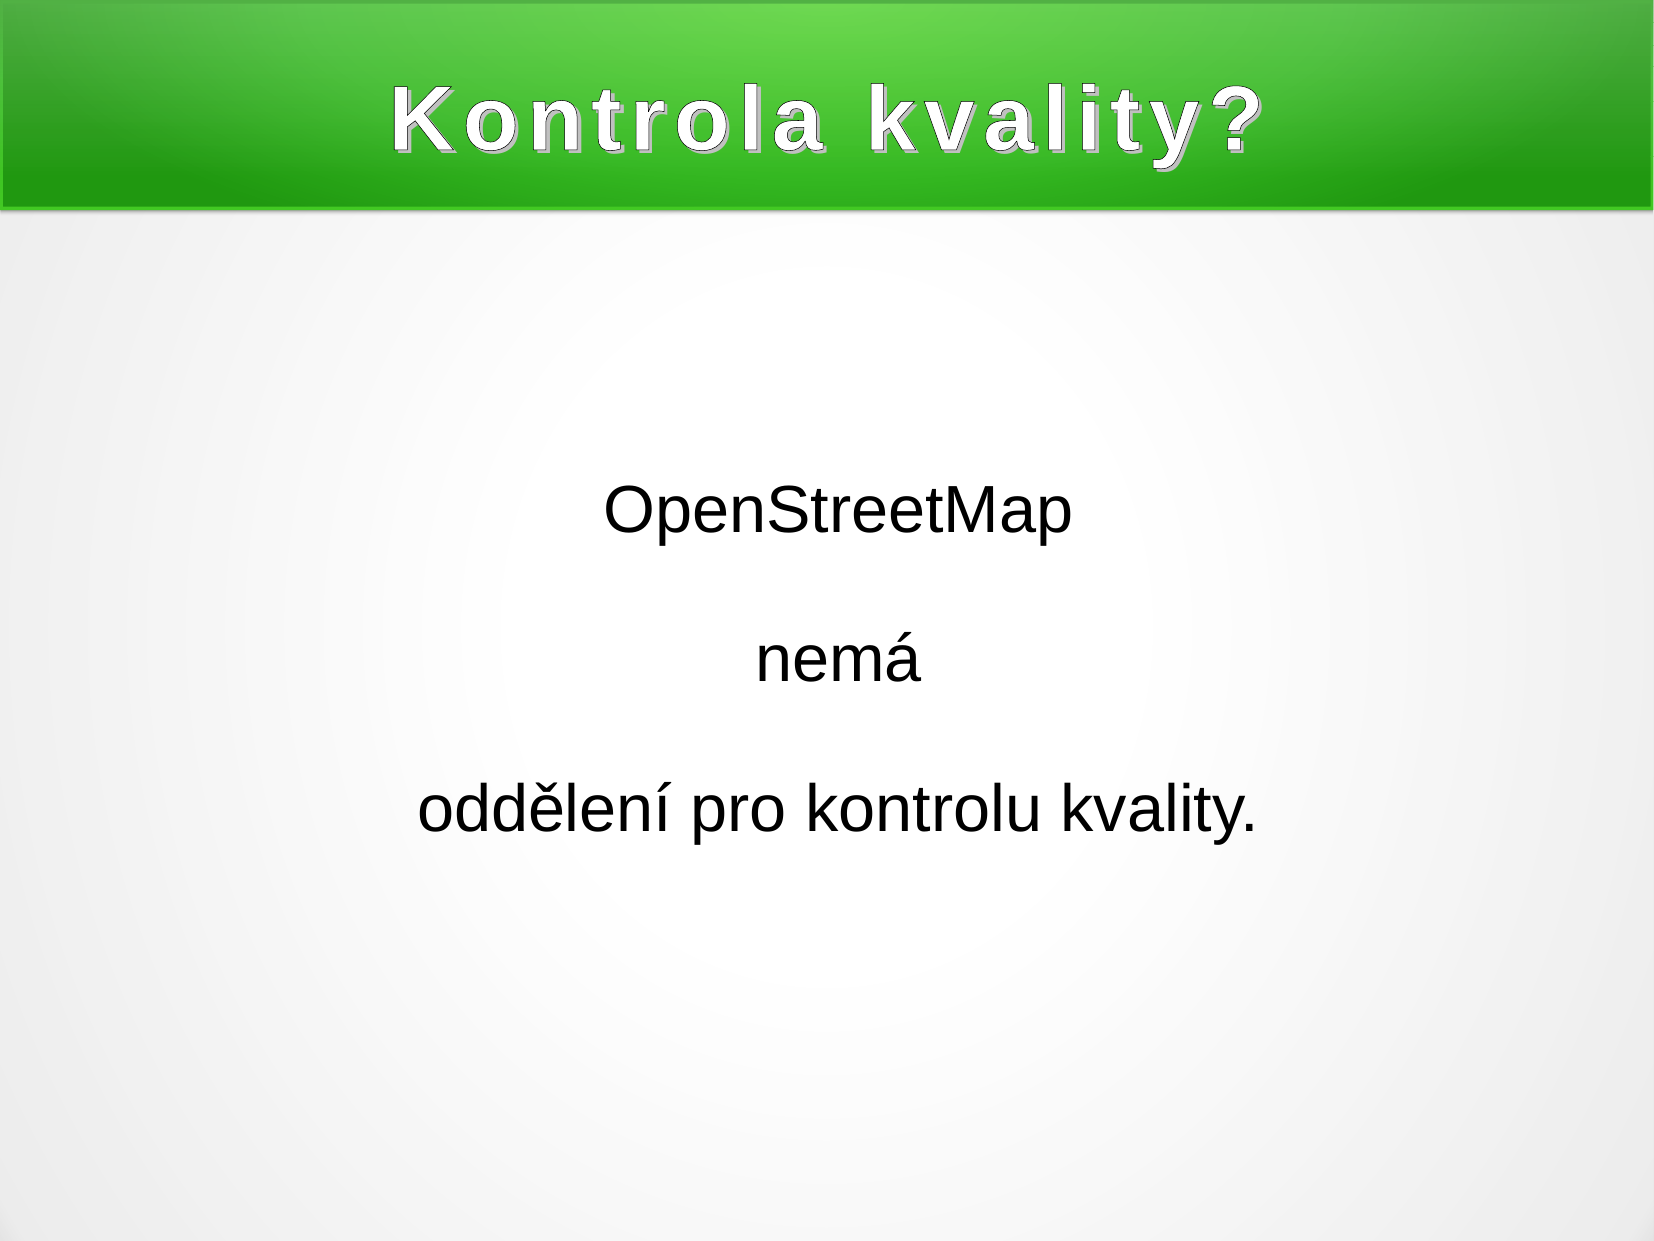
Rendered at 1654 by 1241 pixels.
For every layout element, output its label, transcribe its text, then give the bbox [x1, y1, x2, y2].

subtitle OpenStreetMap nemá oddělení pro kontrolu kvality. [82, 299, 1571, 1019]
title Kontrola kvality? [82, 47, 1571, 189]
